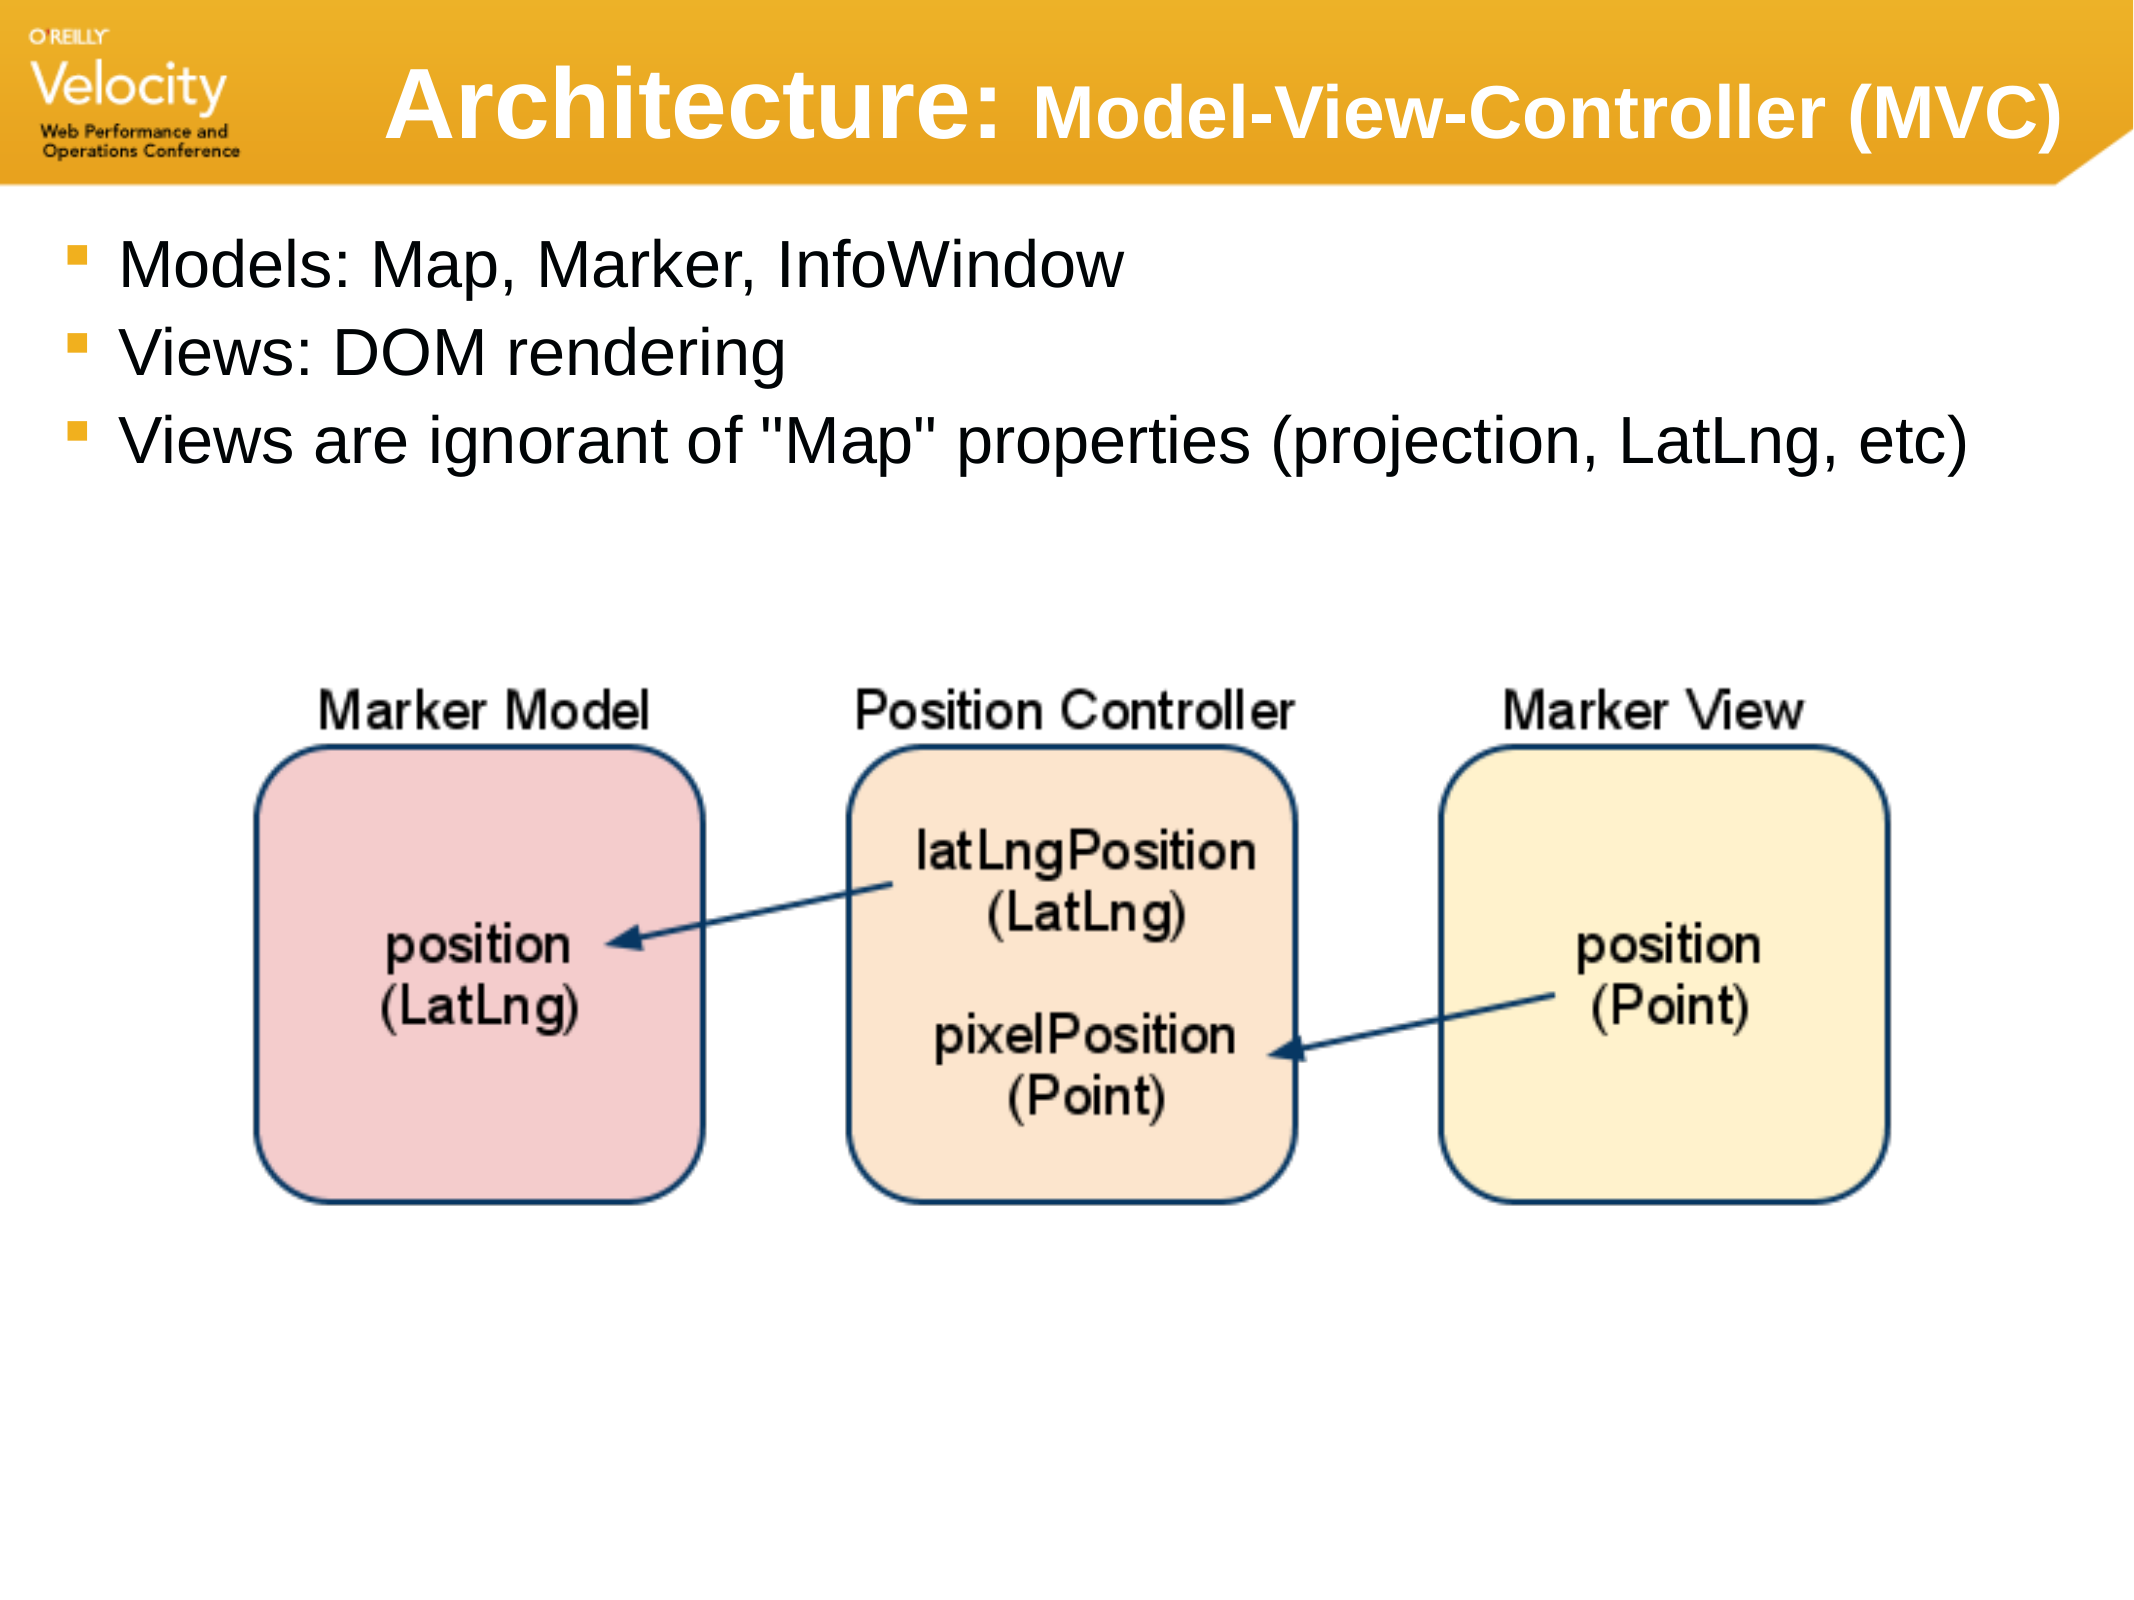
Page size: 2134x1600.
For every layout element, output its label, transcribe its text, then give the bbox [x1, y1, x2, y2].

title Architecture: Model-View-Controller (MVC) [375, 17, 2101, 191]
list Models: Map, Marker, InfoWindow Views: DOM rendering Views are ignorant of "Map" properties (projection, LatLng, etc) [47, 224, 2100, 310]
picture [0, 0, 2134, 1600]
